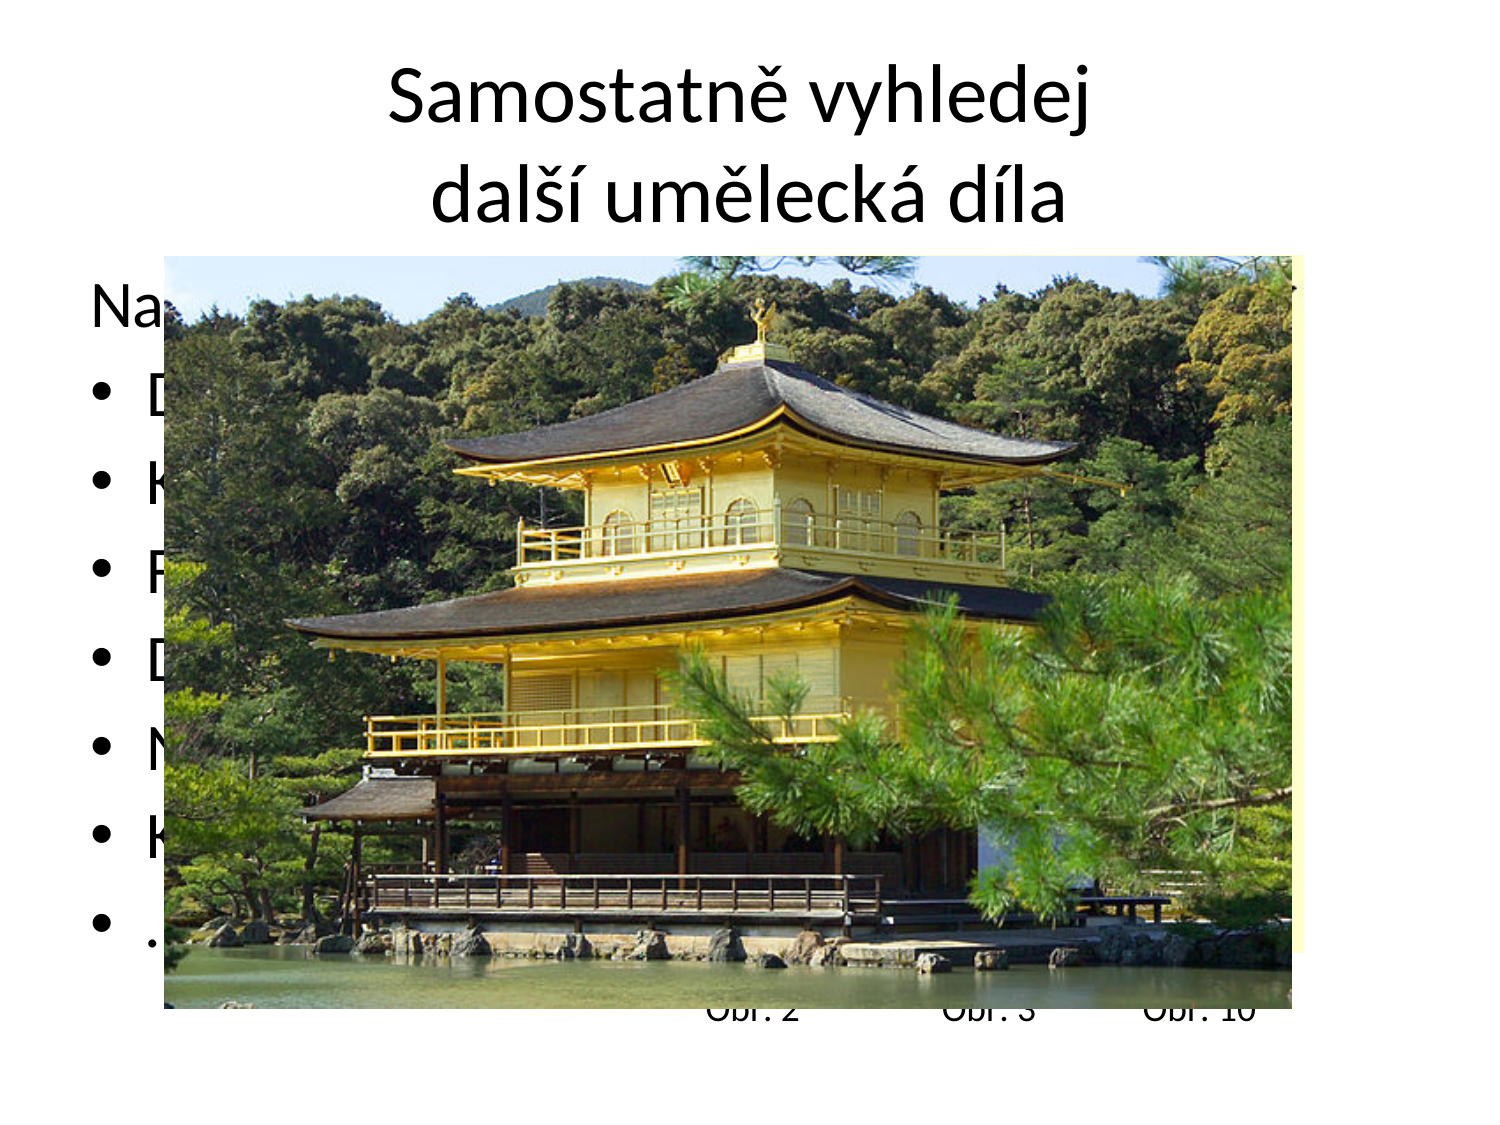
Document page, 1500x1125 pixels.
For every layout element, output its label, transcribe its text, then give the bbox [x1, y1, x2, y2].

title Samostatně vyhledej další umělecká díla [75, 31, 1426, 247]
text_box Obr. 2 [710, 1009, 725, 1018]
text_box Obr. 3 [927, 1009, 1127, 1037]
text_box Obr. 10 [1127, 976, 1459, 1037]
list Například: Dům Knihu Film Divadelní hru Nádobí Koberec … [74, 262, 644, 1061]
text_box Obr. 3 [946, 1009, 961, 1018]
text_box Obr. 2 [690, 1009, 927, 1037]
picture [164, 255, 1304, 1009]
